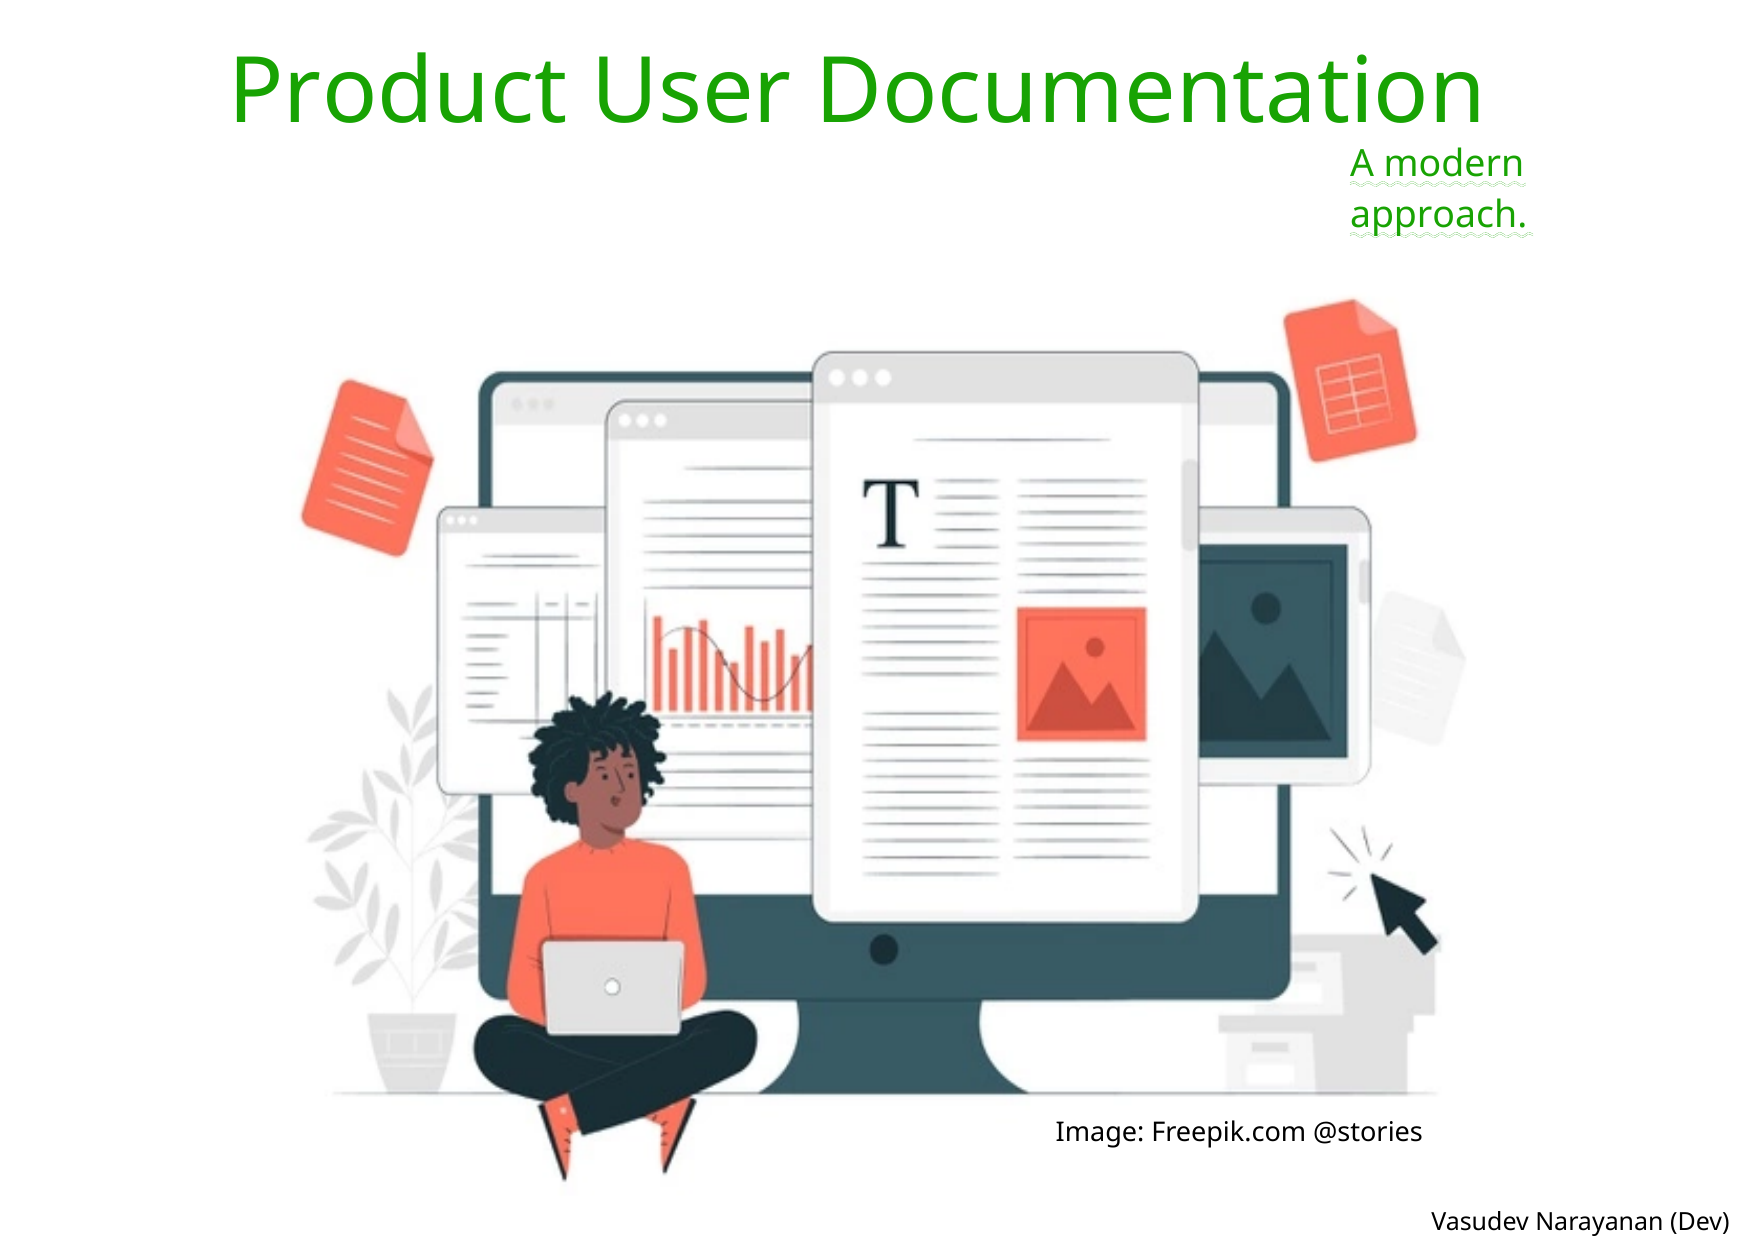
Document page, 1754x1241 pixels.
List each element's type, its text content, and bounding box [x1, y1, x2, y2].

text_box Product User Documentation [44, 24, 1695, 151]
text_box Image: Freepik.com @stories [1040, 1105, 1459, 1177]
text_box A modern approach. [1350, 136, 1688, 188]
picture [225, 262, 1538, 1199]
text_box Vasudev Narayanan (Dev) [1416, 1196, 1754, 1238]
